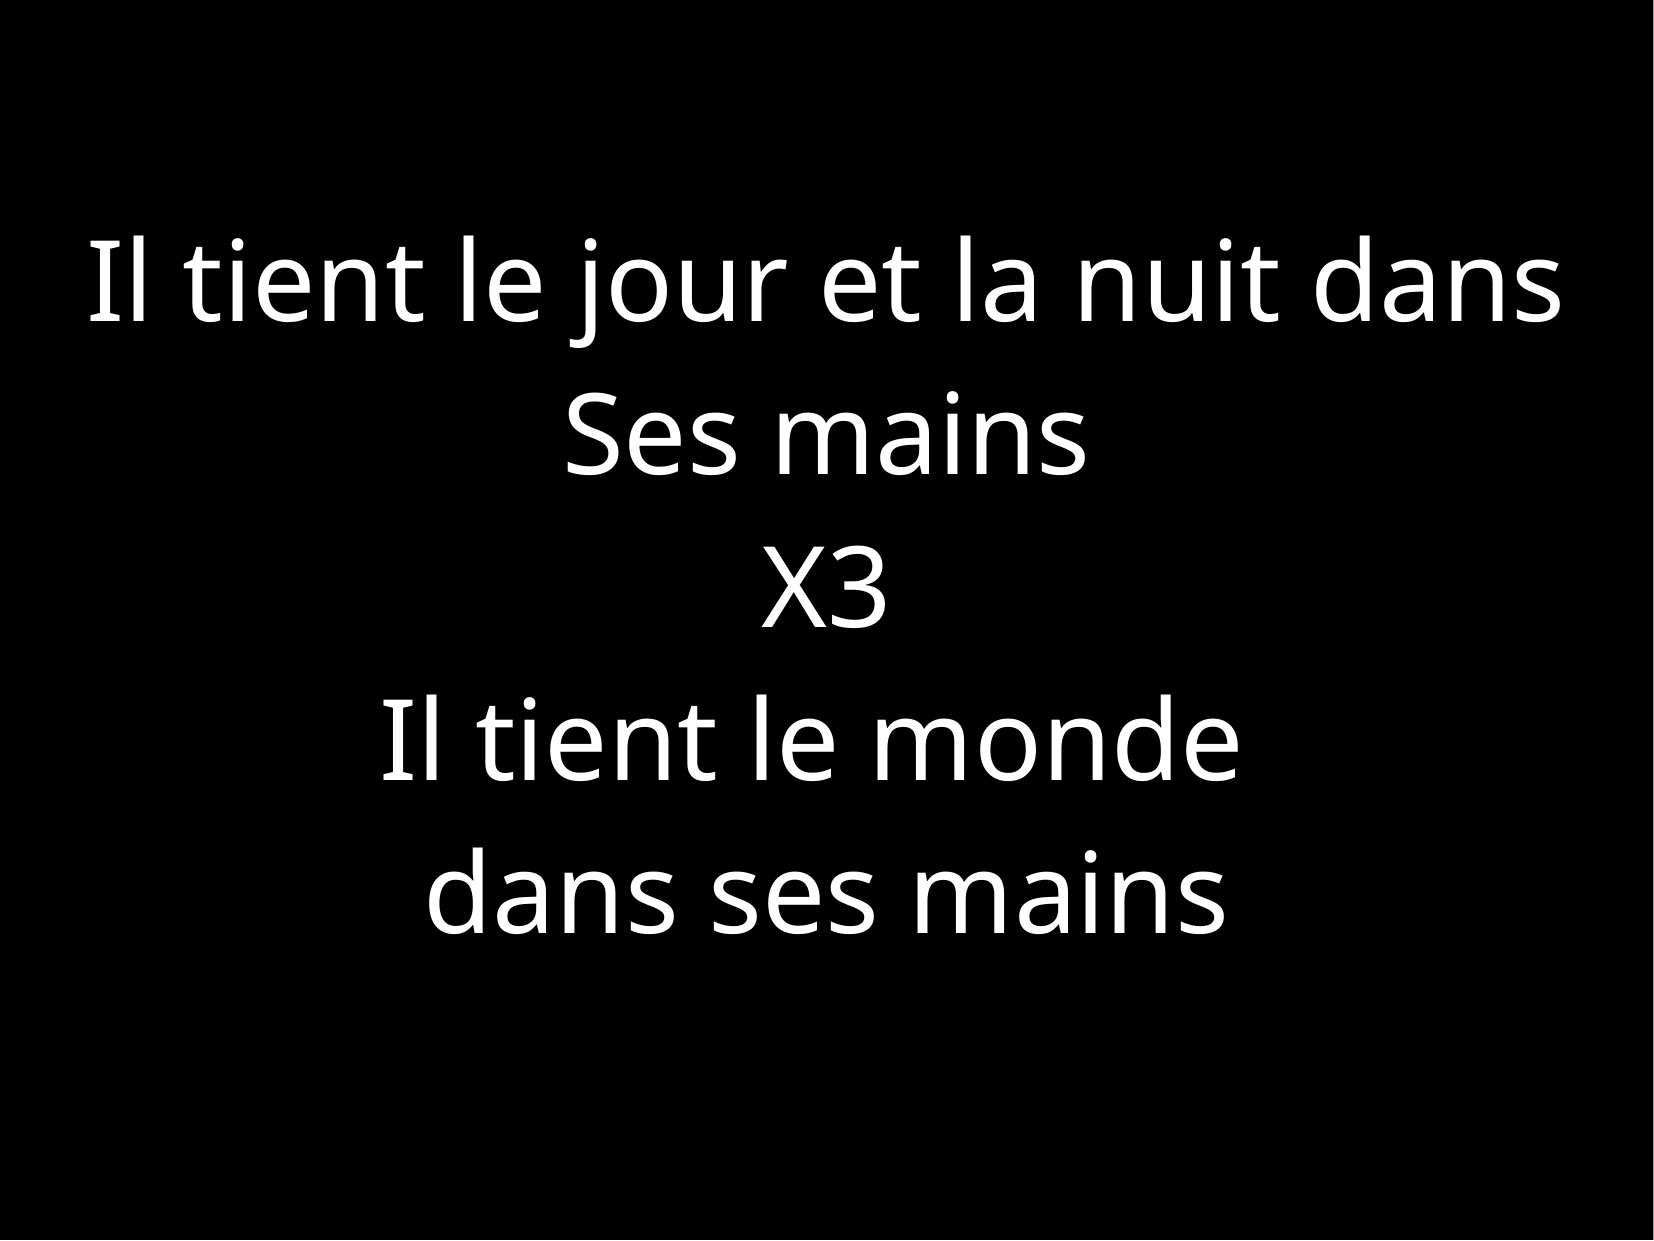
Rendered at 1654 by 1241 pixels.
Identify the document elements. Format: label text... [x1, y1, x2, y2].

subtitle Il tient le jour et la nuit dans Ses mains X3 Il tient le monde dans ses mains [82, 59, 1571, 1109]
